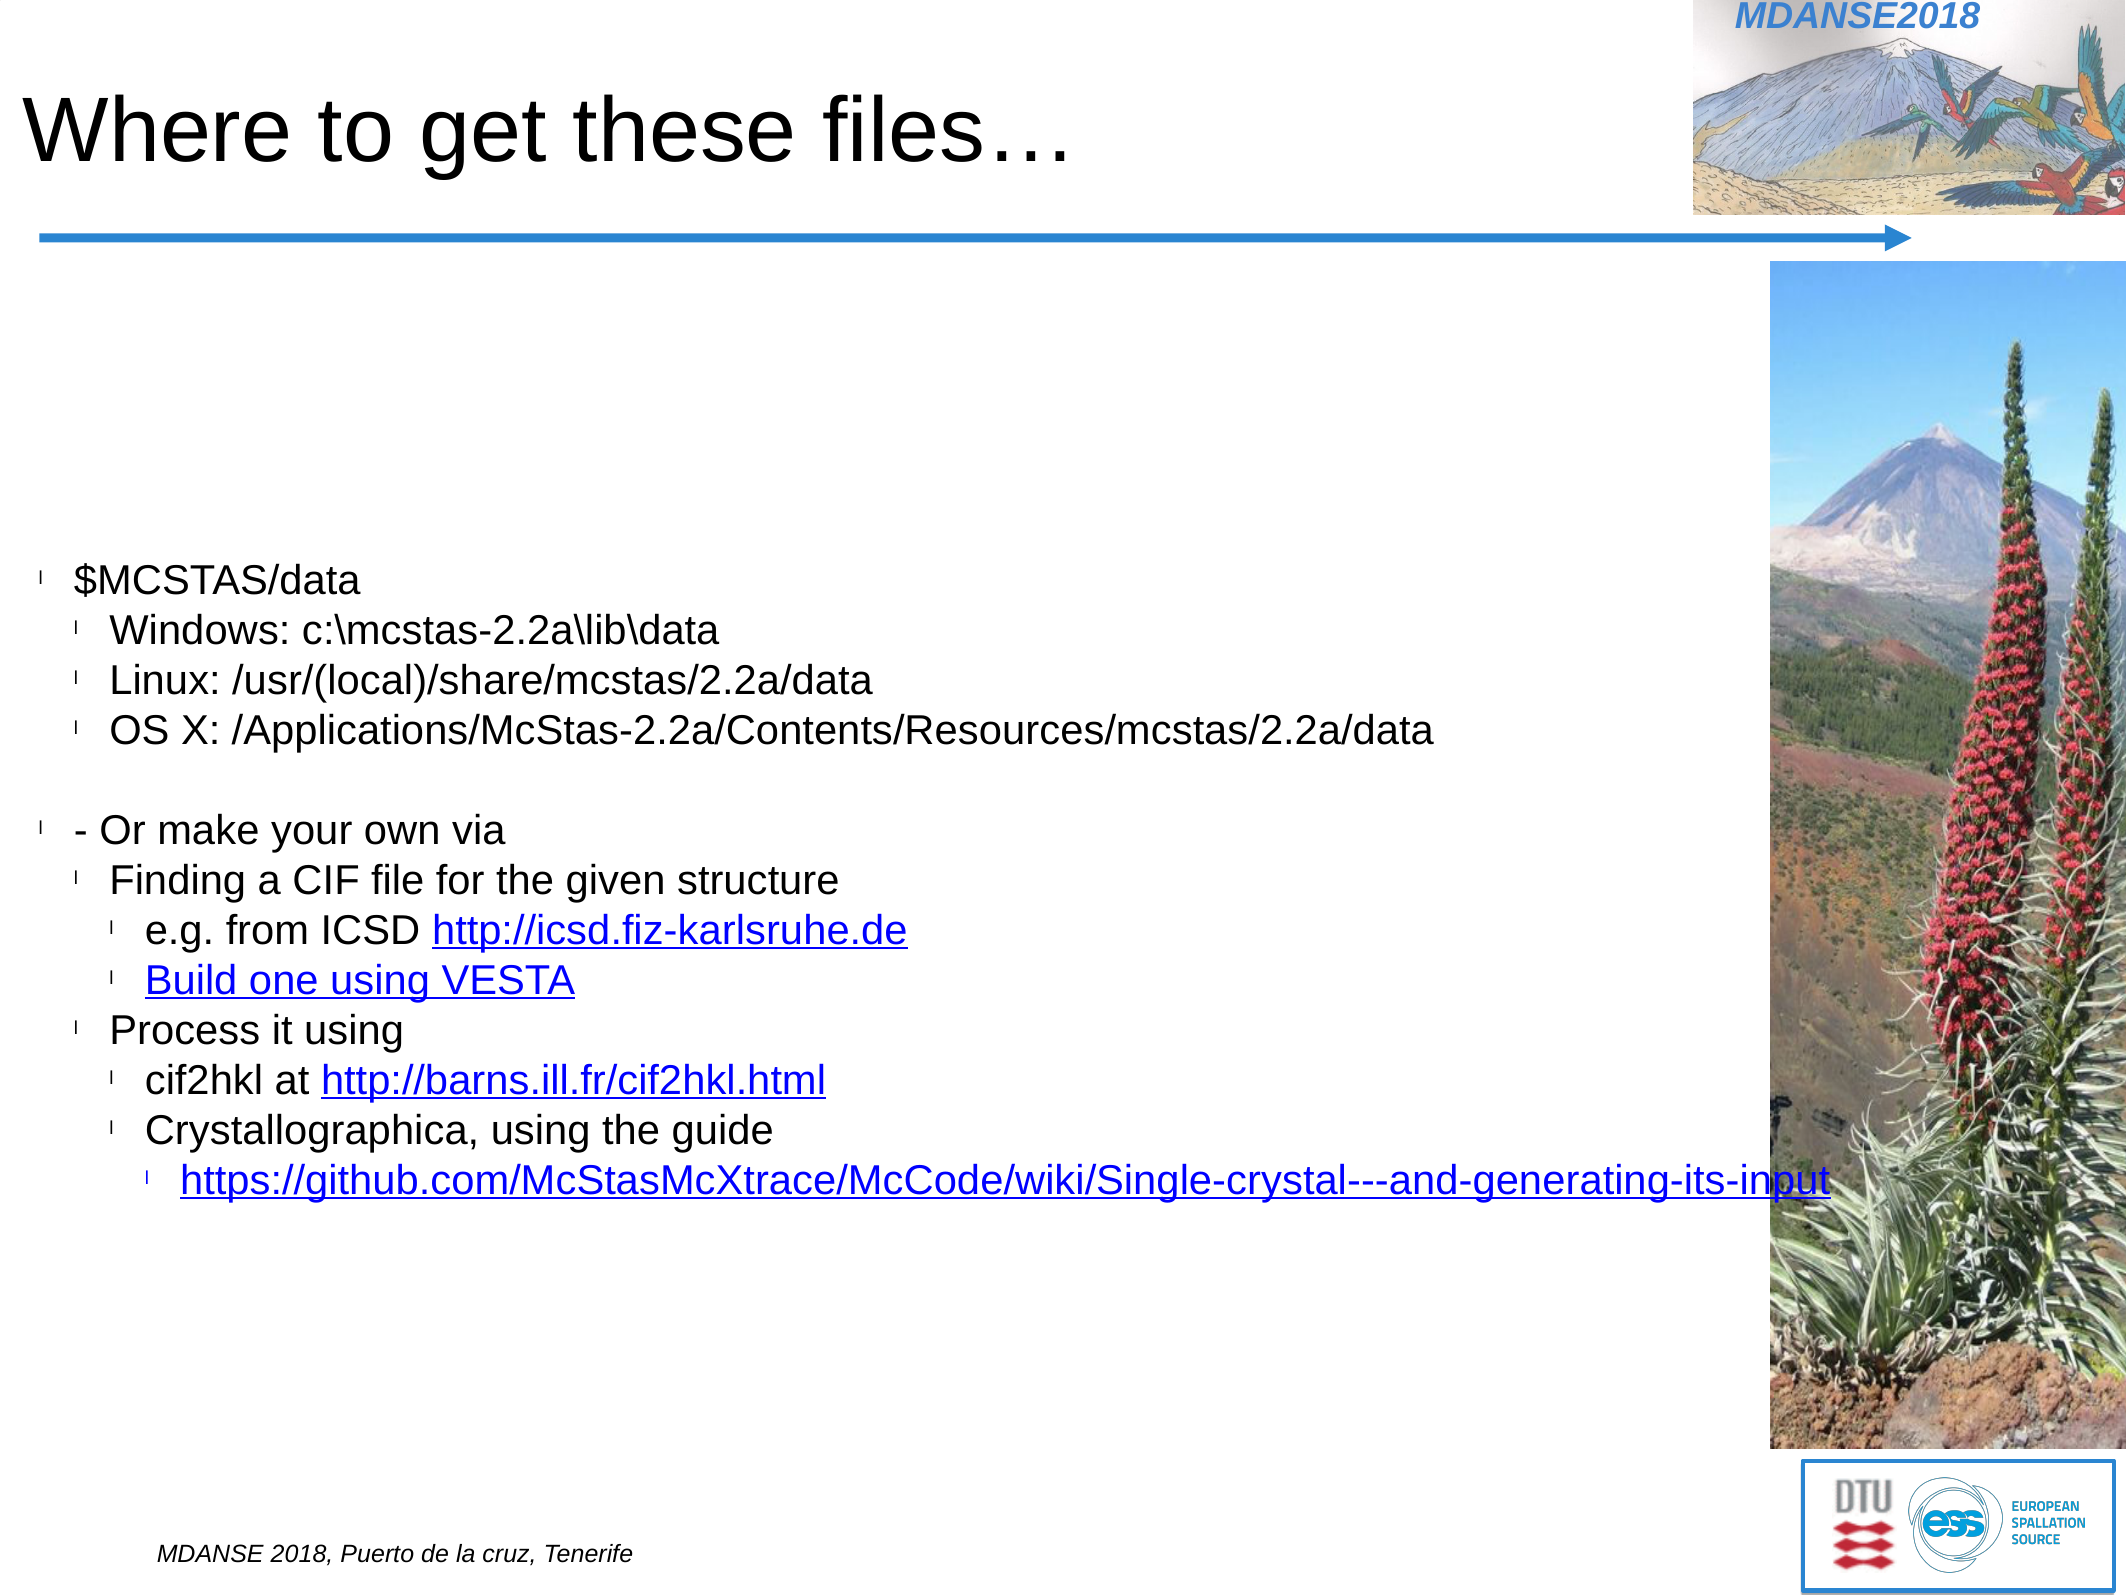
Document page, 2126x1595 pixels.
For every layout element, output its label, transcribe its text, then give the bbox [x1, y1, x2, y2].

picture [1693, 0, 2125, 215]
picture [1832, 1477, 1897, 1573]
text_box $MCSTAS/data Windows: c:\mcstas-2.2a\lib\data Linux: /usr/(local)/share/mcstas/2.2a/data OS X: /Applications/McStas-2.2a/Contents/Resources/mcstas/2.2a/data - Or make your own via Finding a CIF file for the given structure e.g. from ICSD http://icsd.fiz-karlsruhe.de Build one using VESTA Process it using cif2hkl at http://barns.ill.fr/cif2hkl.html Crystallographica, using the guide https://github.com/McStasMcXtrace/McCode/wiki/Single-crystal---and-generating-its-input [38, 289, 1931, 1467]
picture [1908, 1477, 2085, 1573]
picture [1770, 261, 2126, 1449]
text_box Where to get these files… [22, 40, 1406, 209]
